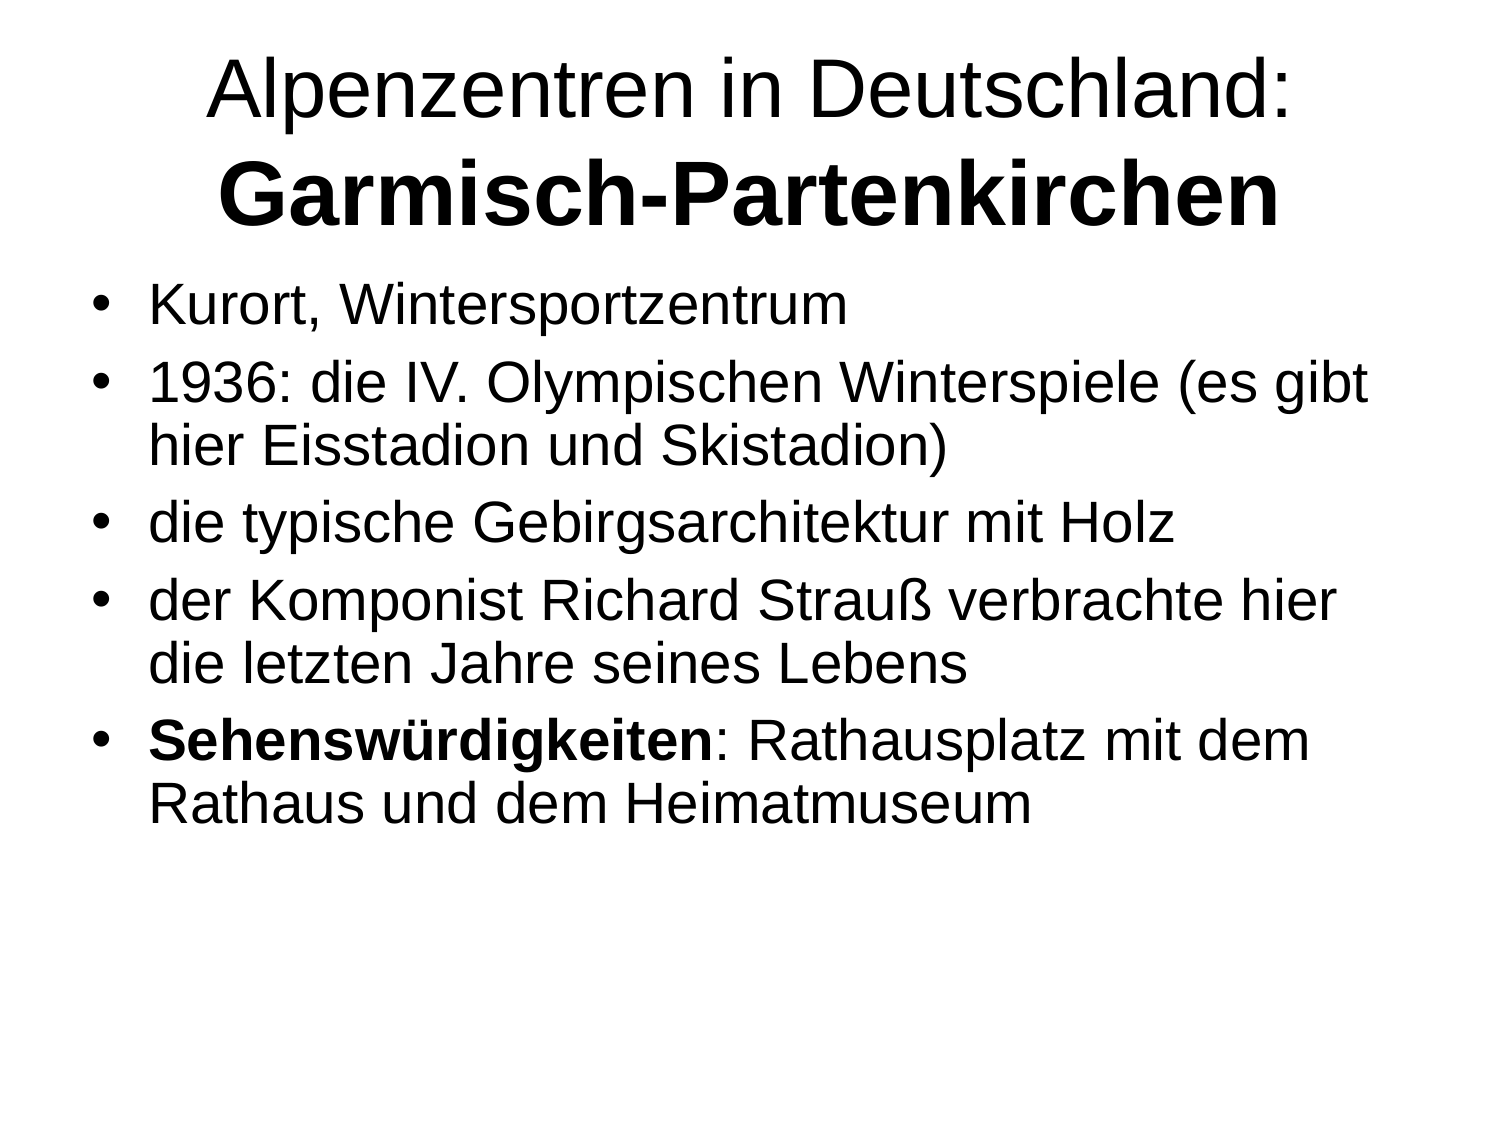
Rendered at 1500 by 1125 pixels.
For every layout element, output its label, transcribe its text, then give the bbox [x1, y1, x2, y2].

title Alpenzentren in Deutschland: Garmisch-Partenkirchen [75, 26, 1426, 252]
list Kurort, Wintersportzentrum 1936: die IV. Olympischen Winterspiele (es gibt hier Eisstadion und Skistadion) die typische Gebirgsarchitektur mit Holz der Komponist Richard Strauß verbrachte hier die letzten Jahre seines Lebens Sehenswürdigkeiten: Rathausplatz mit dem Rathaus und dem Heimatmuseum [76, 267, 1427, 1010]
